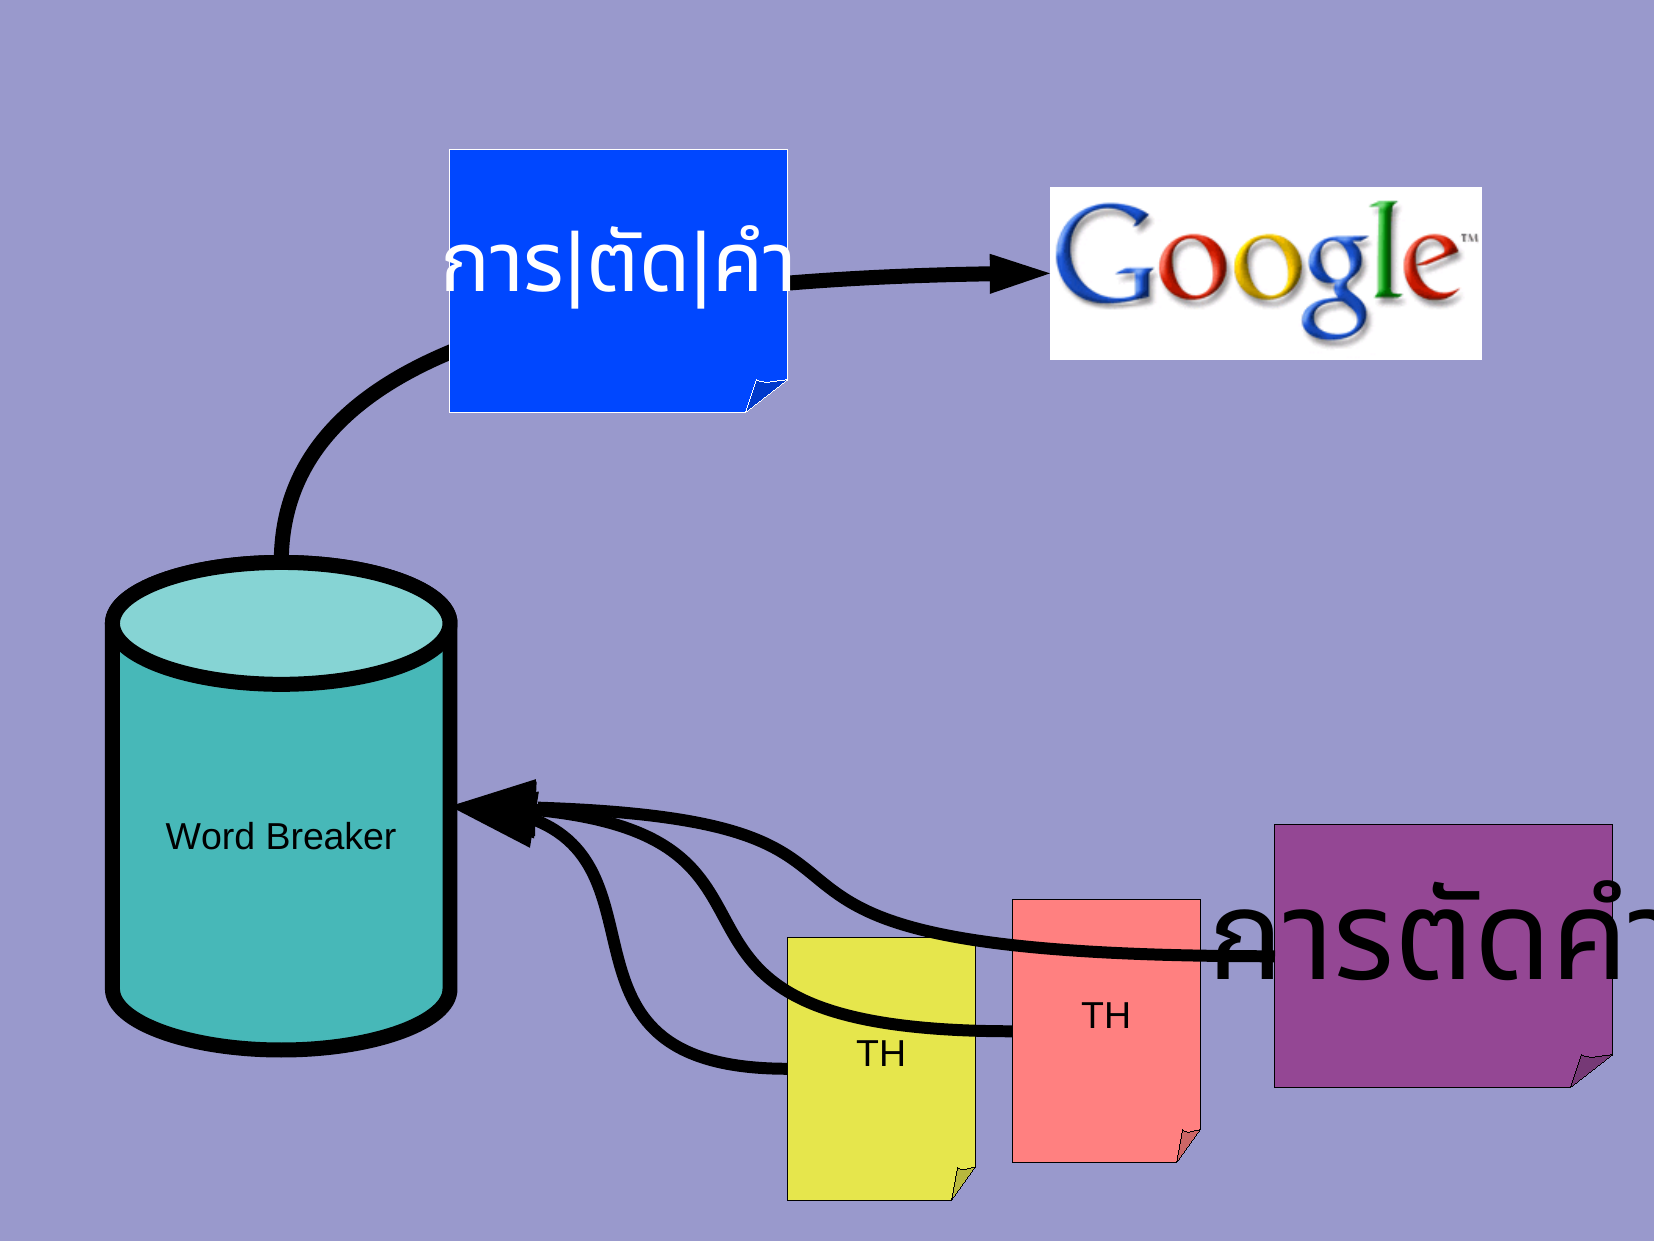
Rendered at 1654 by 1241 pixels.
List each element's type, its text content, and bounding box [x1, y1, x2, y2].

text_box การตัดคำ [1274, 824, 1613, 1088]
text_box TH [787, 937, 976, 1024]
text_box TH [1012, 952, 1201, 1163]
picture [1050, 187, 1482, 360]
text_box Word Breaker [112, 624, 451, 1051]
text_box TH [787, 1001, 976, 1201]
text_box TH [1012, 899, 1201, 949]
text_box การ|ตัด|คำ [449, 149, 788, 413]
